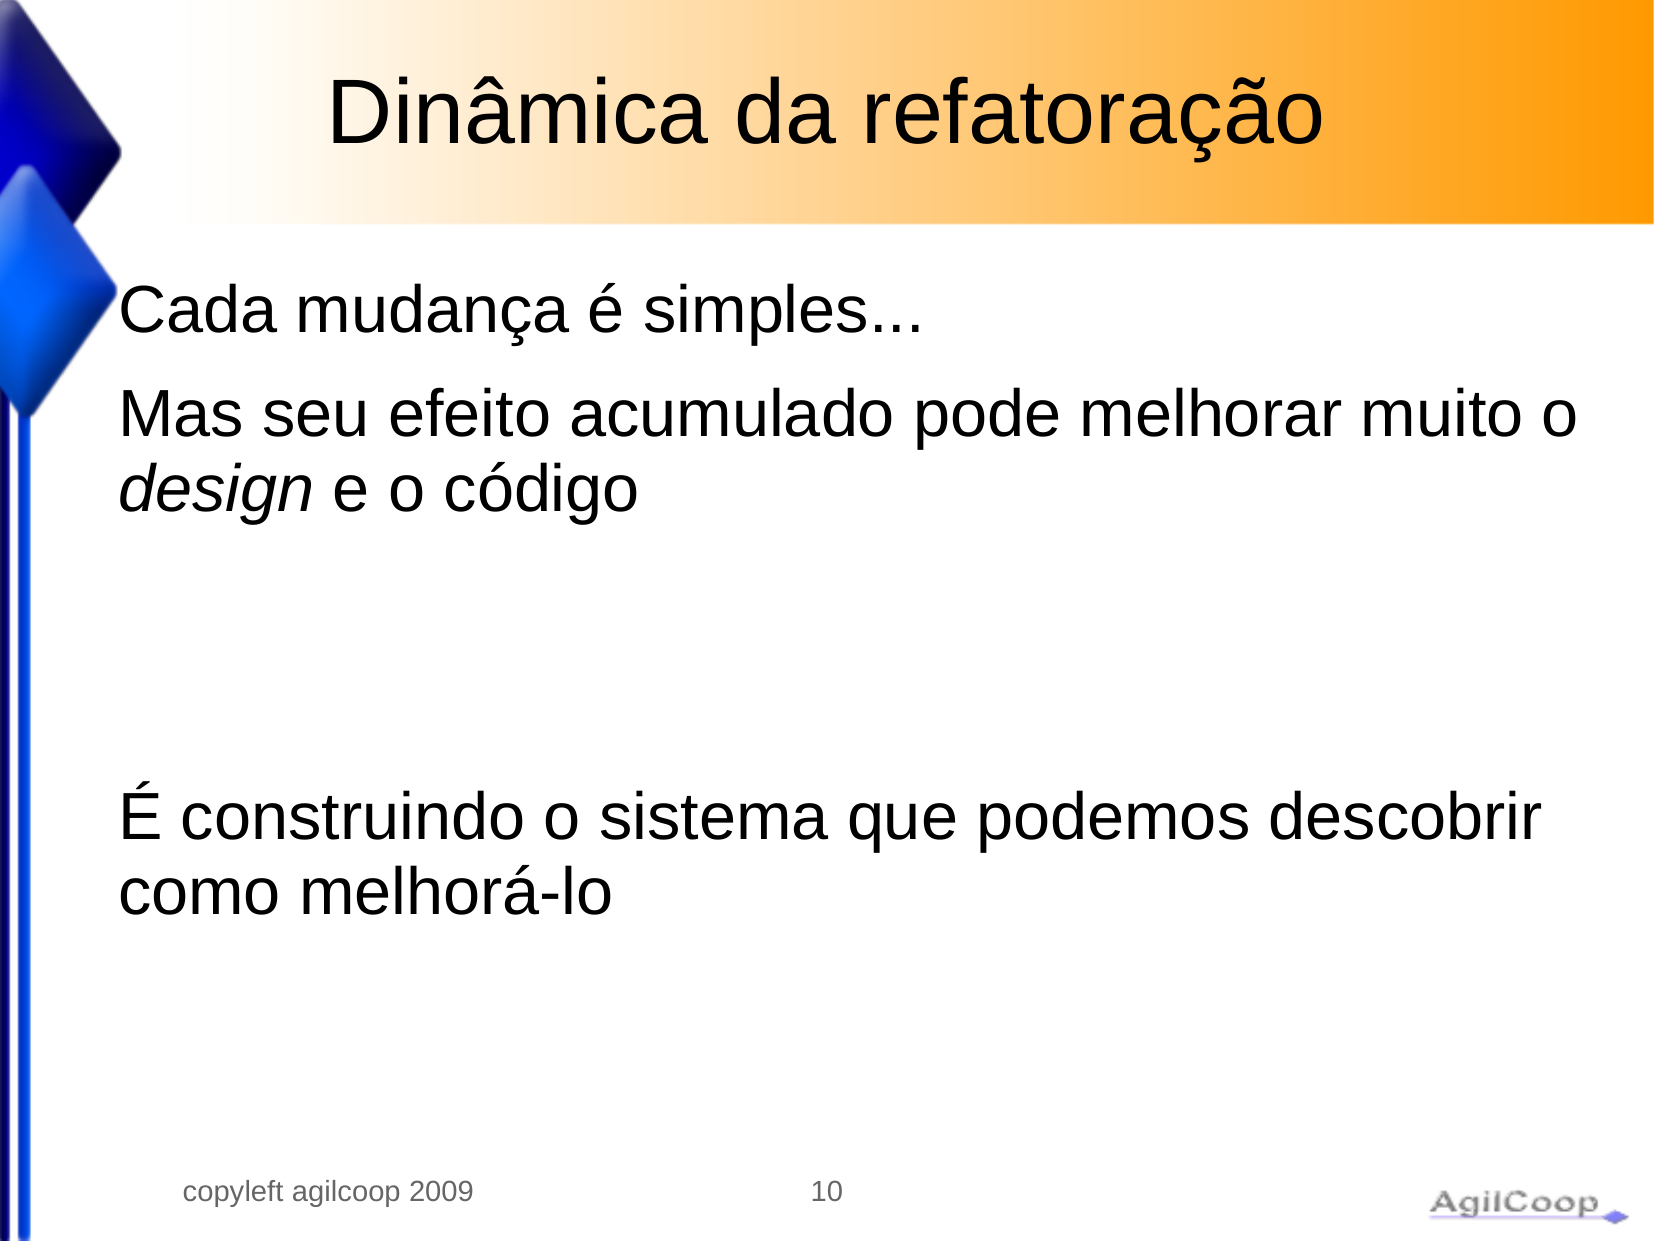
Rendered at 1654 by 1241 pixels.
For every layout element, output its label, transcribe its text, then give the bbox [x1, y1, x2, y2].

picture [0, 0, 1654, 1241]
list Cada mudança é simples... Mas seu efeito acumulado pode melhorar muito o design e o código É construindo o sistema que podemos descobrir como melhorá-lo [118, 271, 1607, 1123]
title Dinâmica da refatoração [82, 8, 1571, 216]
